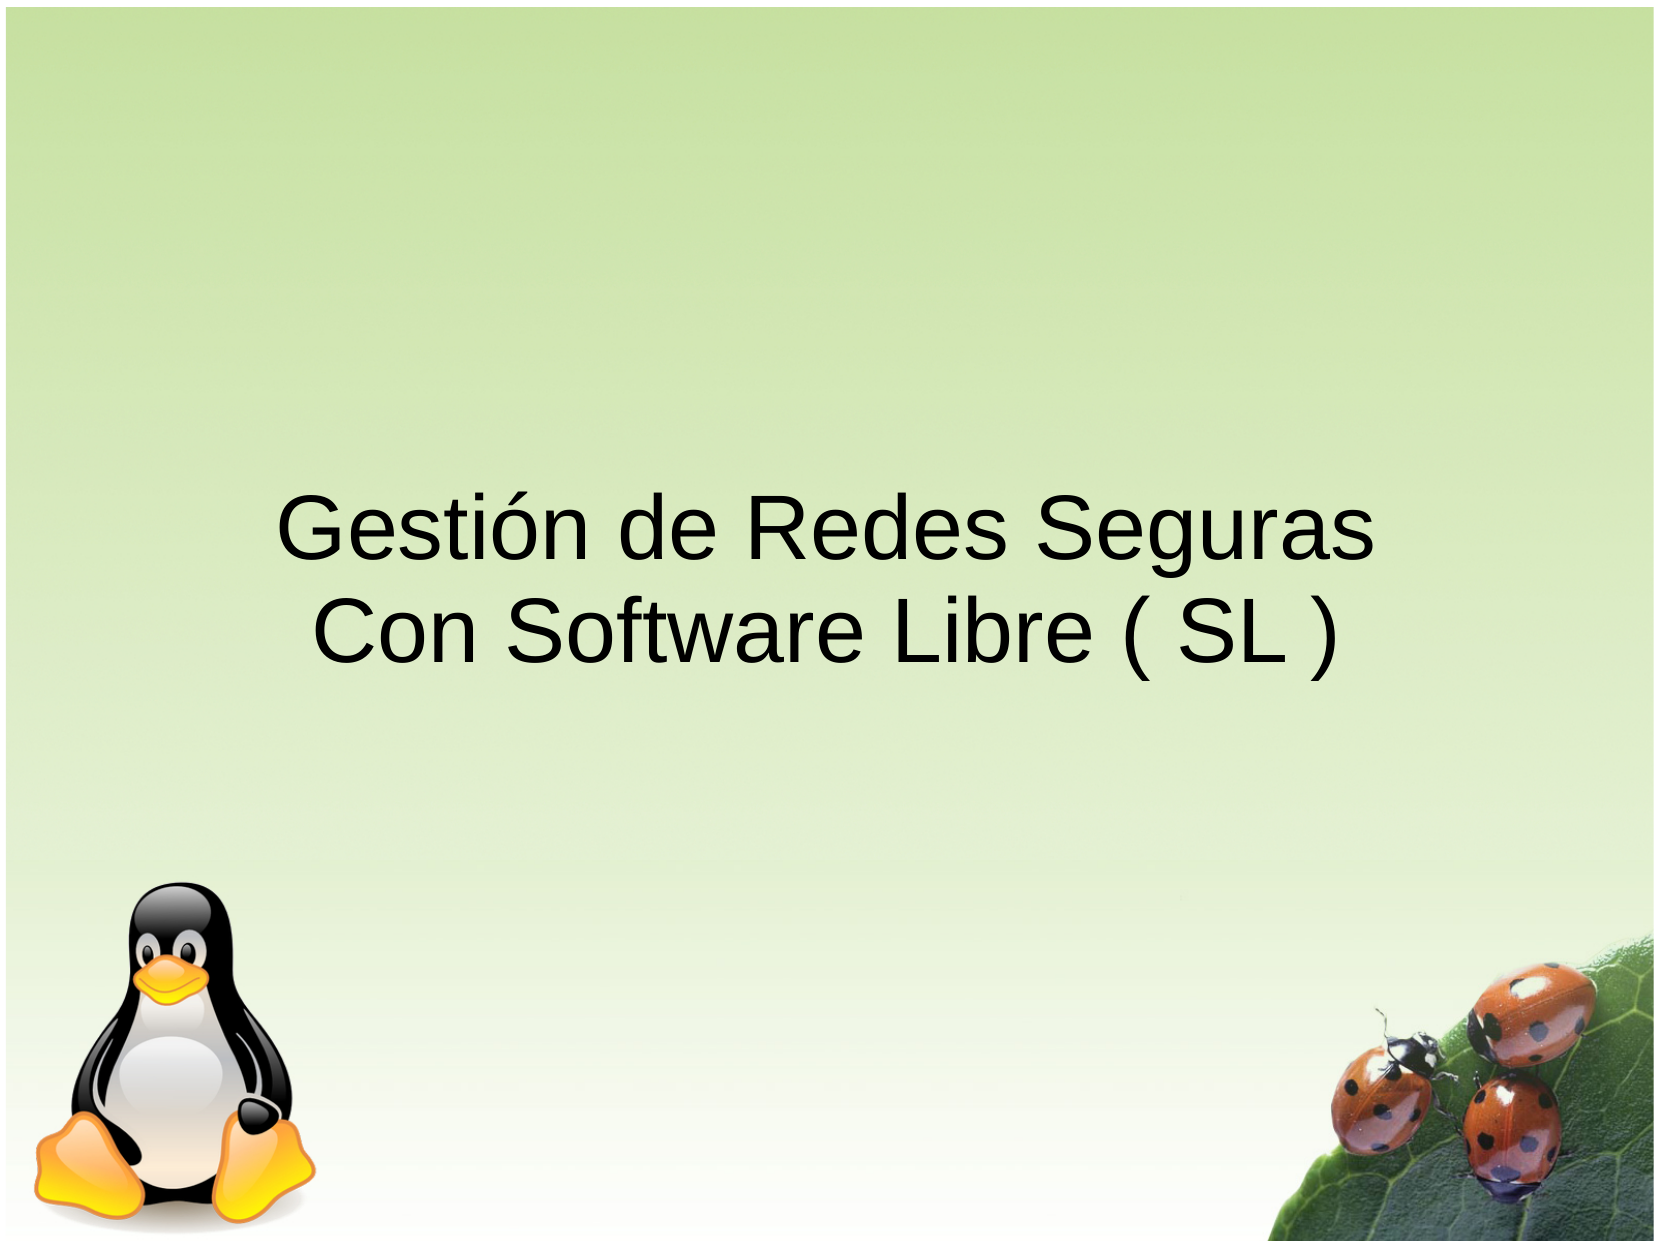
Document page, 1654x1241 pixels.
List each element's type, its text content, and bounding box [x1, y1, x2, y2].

title Gestión de Redes Seguras Con Software Libre ( SL ) [82, 56, 1571, 1102]
picture [5, 7, 1654, 1241]
